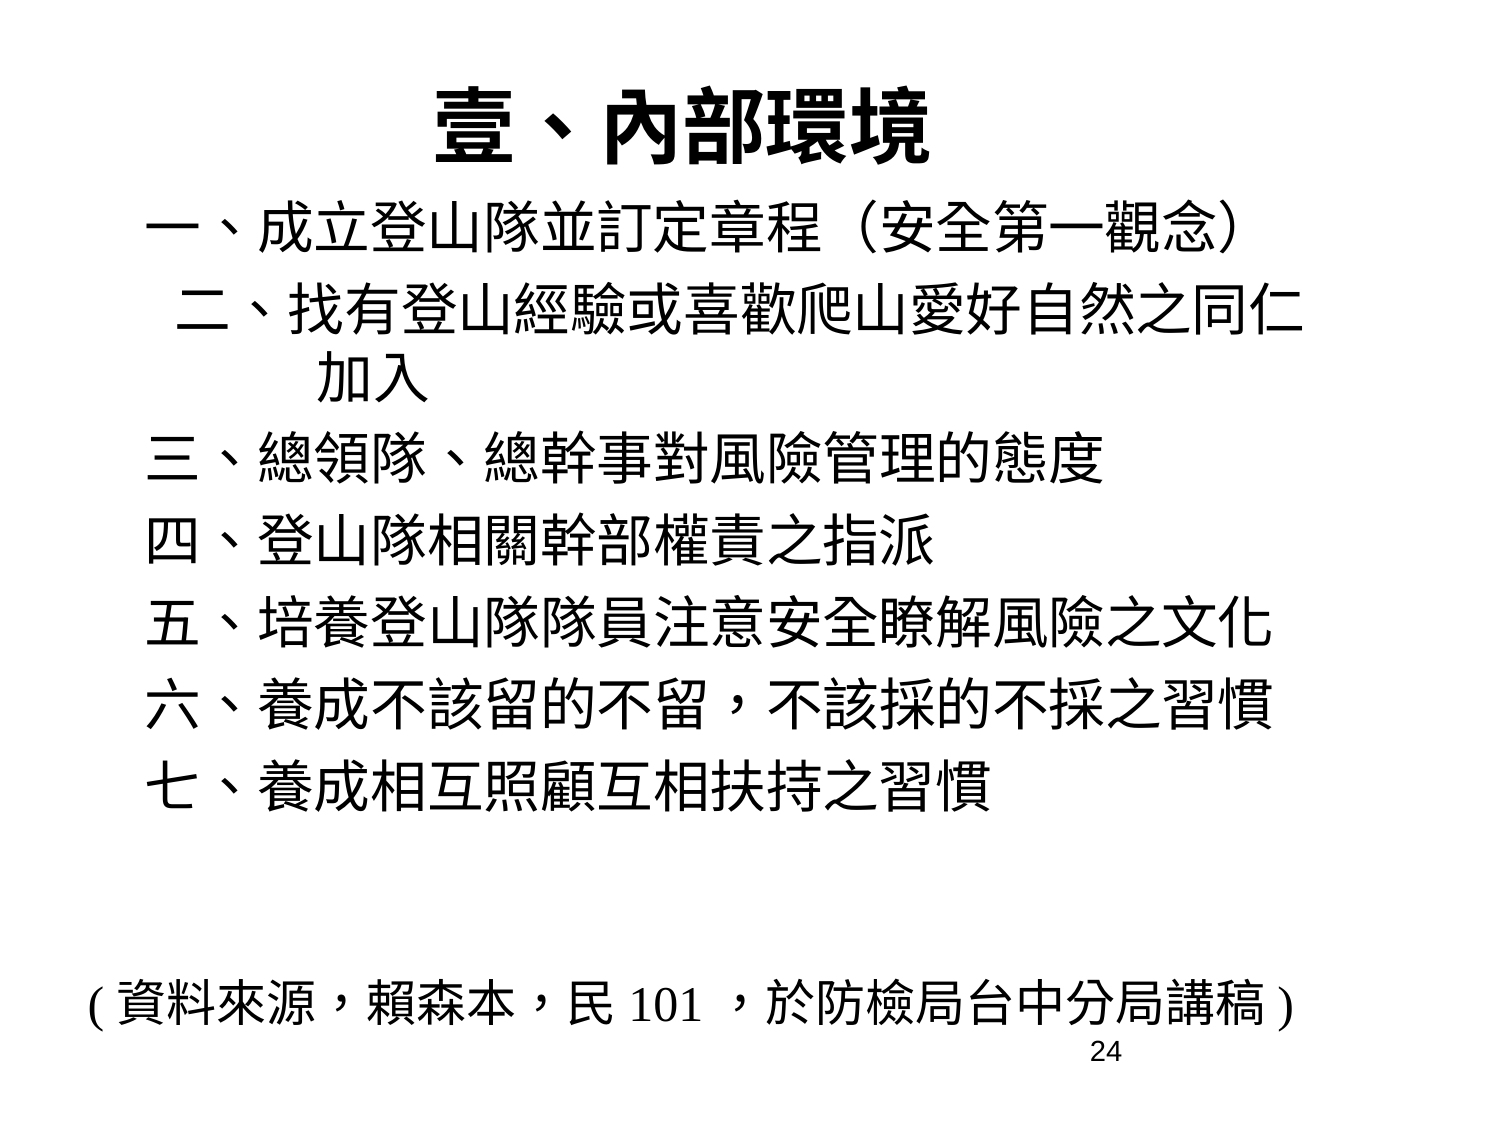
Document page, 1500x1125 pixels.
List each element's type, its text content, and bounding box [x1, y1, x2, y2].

list 一、成立登山隊並訂定章程（安全第一觀念） 二、找有登山經驗或喜歡爬山愛好自然之同仁 加入 三、總領隊、總幹事對風險管理的態度 四、登山隊相關幹部權責之指派 五、培養登山隊隊員注意安全瞭解風險之文化 六、養成不該留的不留，不該採的不採之習慣 七、養成相互照顧互相扶持之習慣 [75, 184, 1341, 1035]
text_box 24 [1074, 1024, 1426, 1103]
title 壹、內部環境 [364, 66, 1002, 150]
text_box (資料來源，賴森本，民101，於防檢局台中分局講稿) [64, 963, 1317, 1040]
